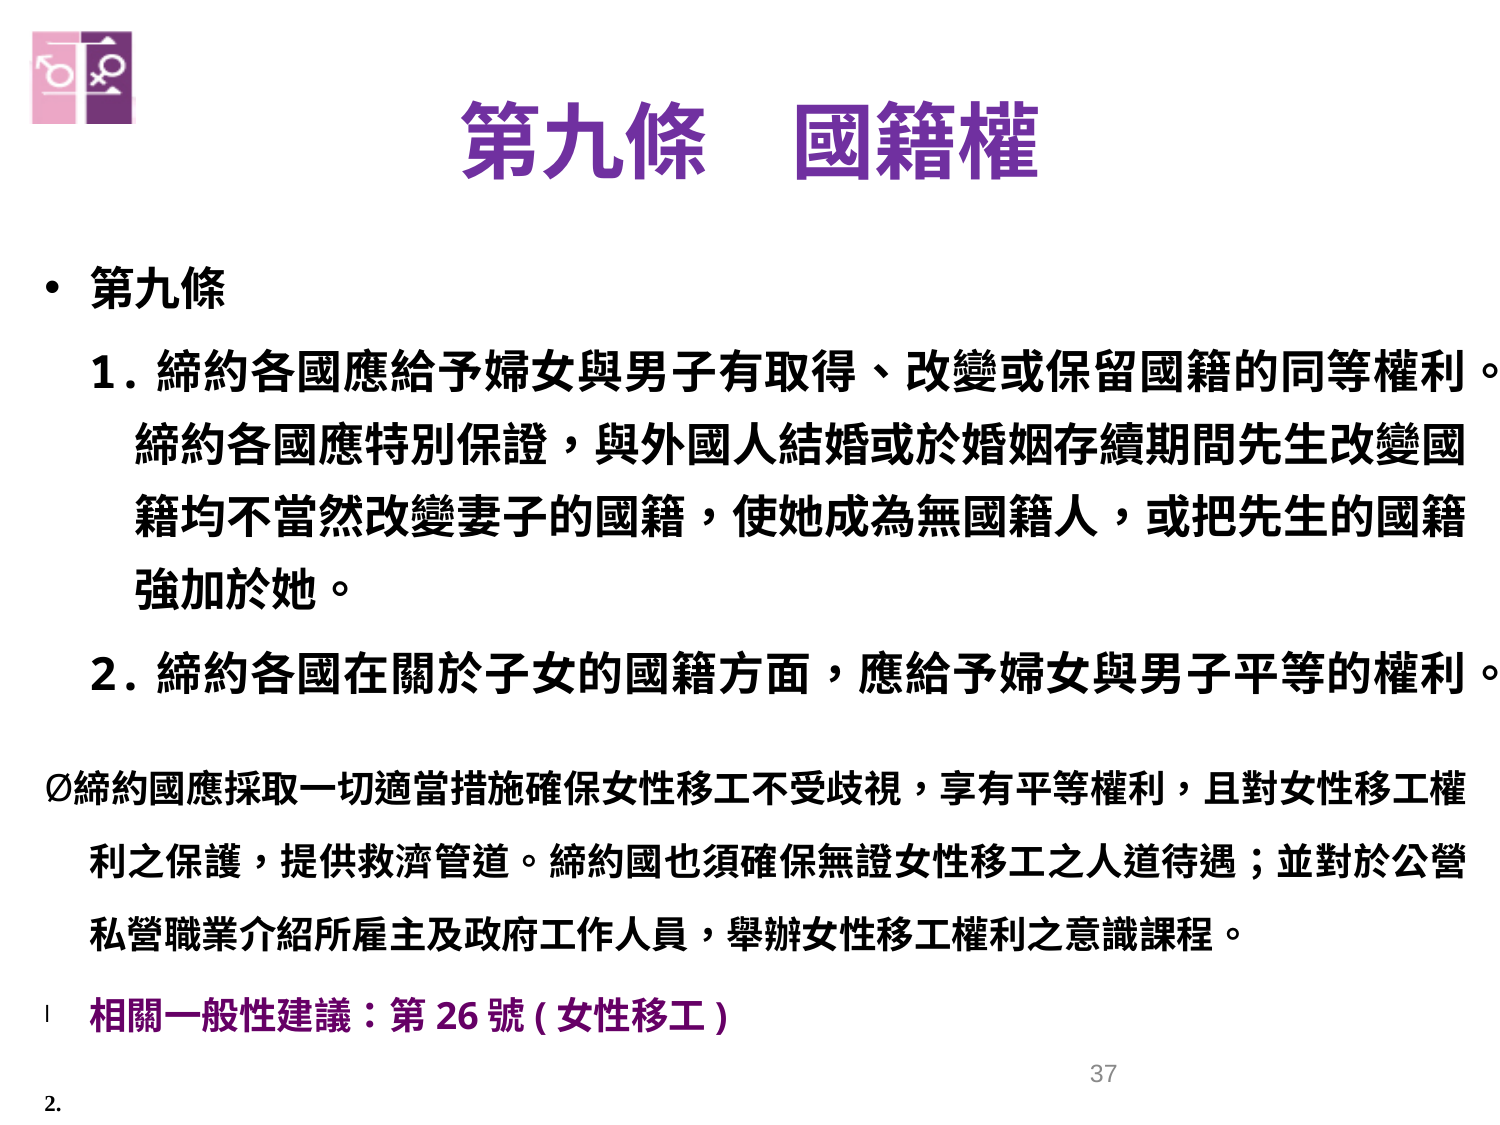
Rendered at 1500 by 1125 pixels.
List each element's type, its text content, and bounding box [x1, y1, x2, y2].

text_box 37 [1074, 1042, 1426, 1103]
list 第九條 1.締約各國應給予婦女與男子有取得、改變或保留國籍的同等權利。締約各國應特別保證，與外國人結婚或於婚姻存續期間先生改變國籍均不當然改變妻子的國籍，使她成為無國籍人，或把先生的國籍強加於她。 2.締約各國在關於子女的國籍方面，應給予婦女與男子平等的權利。 締約國應採取一切適當措施確保女性移工不受歧視，享有平等權利，且對女性移工權利之保護，提供救濟管道。締約國也須確保無證女性移工之人道待遇；並對於公營私營職業介紹所雇主及政府工作人員，舉辦女性移工權利之意識課程。 相關一般性建議：第26號(女性移工) [29, 262, 1483, 1051]
title 第九條 國籍權 [75, 45, 1426, 233]
